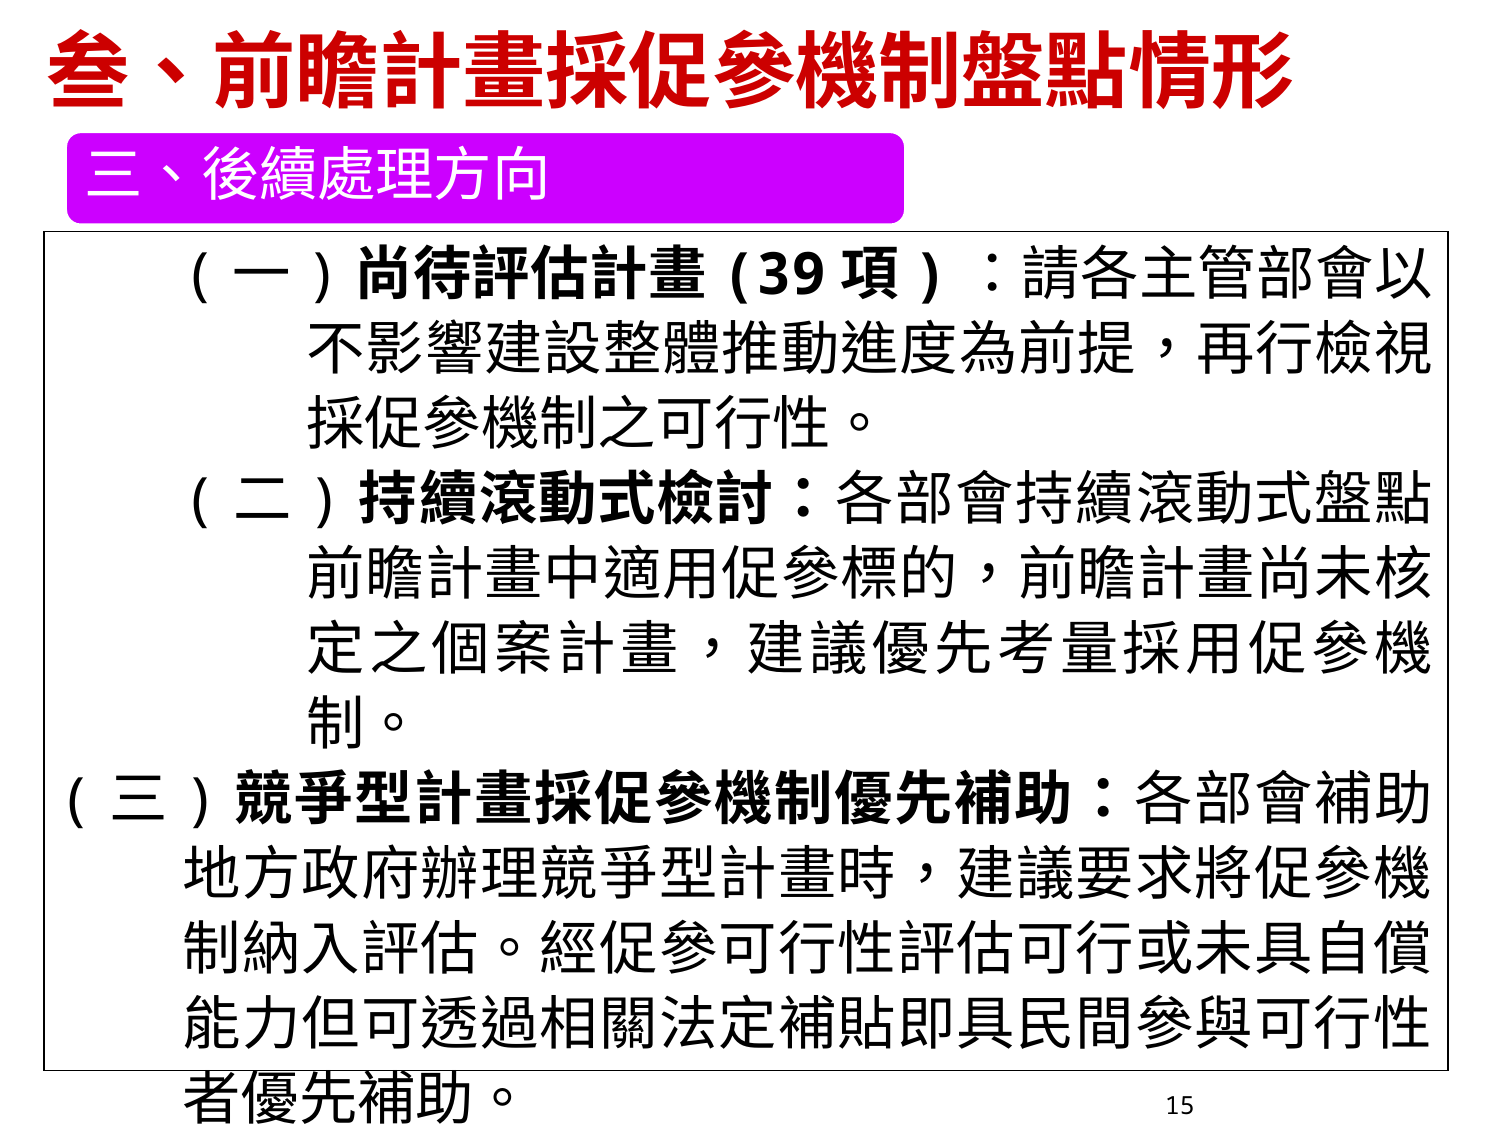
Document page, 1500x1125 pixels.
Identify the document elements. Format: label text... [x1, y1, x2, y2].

text_box (一)尚待評估計畫(39項)：請各主管部會以不影響建設整體推動進度為前提，再行檢視採促參機制之可行性。 (二)持續滾動式檢討：各部會持續滾動式盤點前瞻計畫中適用促參標的，前瞻計畫尚未核定之個案計畫，建議優先考量採用促參機制。 (三)競爭型計畫採促參機制優先補助：各部會補助地方政府辦理競爭型計畫時，建議要求將促參機制納入評估。經促參可行性評估可行或未具自償能力但可透過相關法定補貼即具民間參與可行性者優先補助。 [44, 231, 1448, 1071]
text_box 三、後續處理方向 [64, 131, 907, 226]
text_box 15 [1149, 1082, 1500, 1125]
text_box 叁、前瞻計畫採促參機制盤點情形 [31, 0, 1436, 139]
